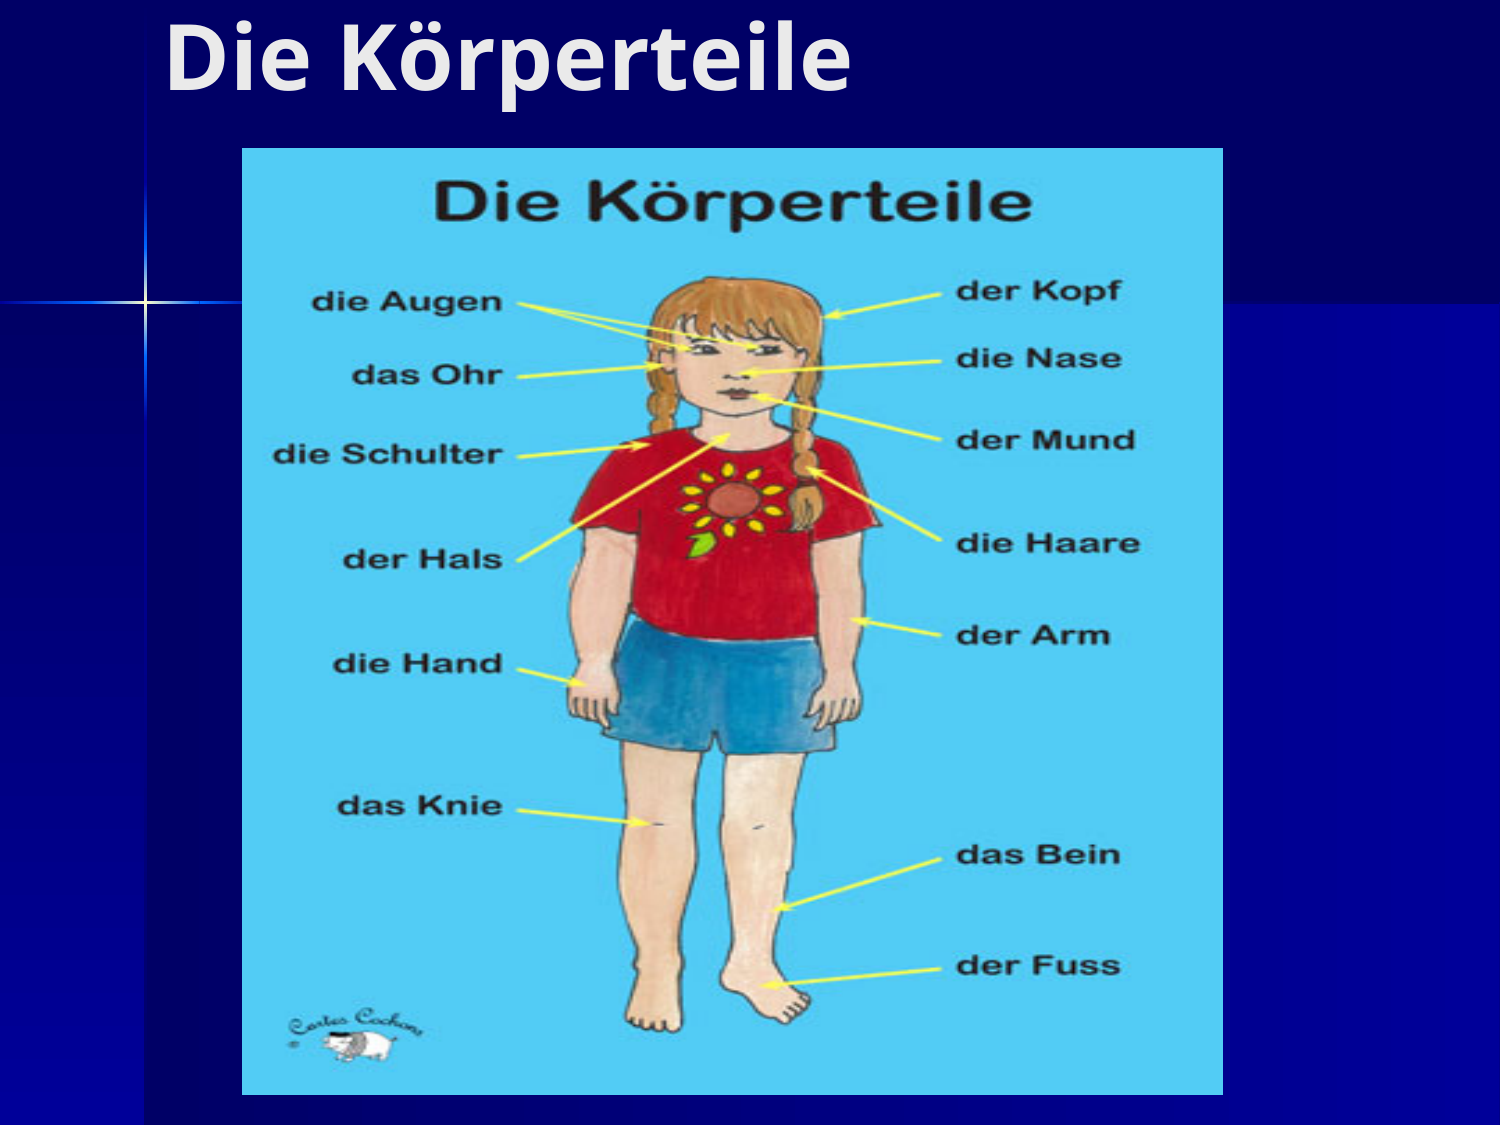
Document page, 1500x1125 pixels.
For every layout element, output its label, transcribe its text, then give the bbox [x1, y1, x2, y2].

picture [242, 148, 1223, 1095]
title Die Körperteile [147, 0, 1386, 172]
